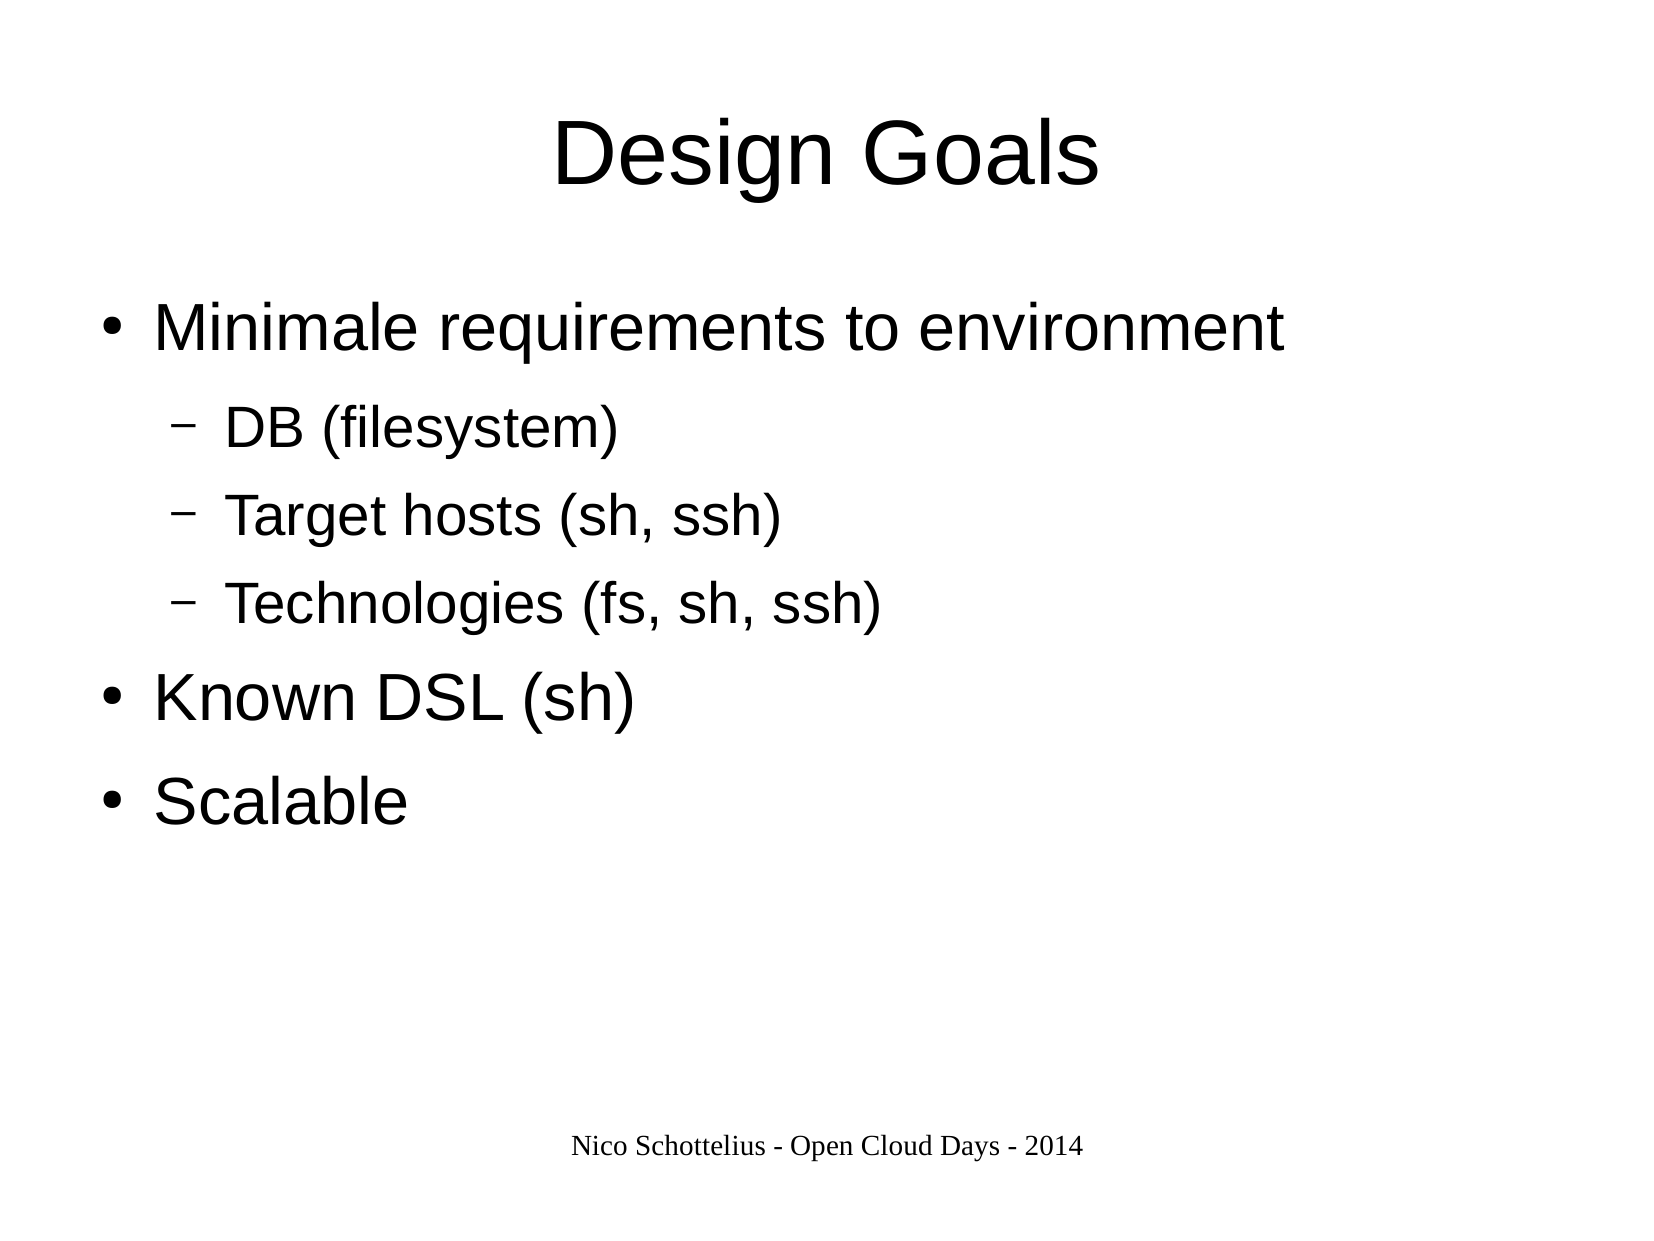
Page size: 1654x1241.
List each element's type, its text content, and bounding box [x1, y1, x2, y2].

list Minimale requirements to environment DB (filesystem) Target hosts (sh, ssh) Technologies (fs, sh, ssh) Known DSL (sh) Scalable [82, 290, 1538, 1010]
title Design Goals [82, 49, 1571, 257]
